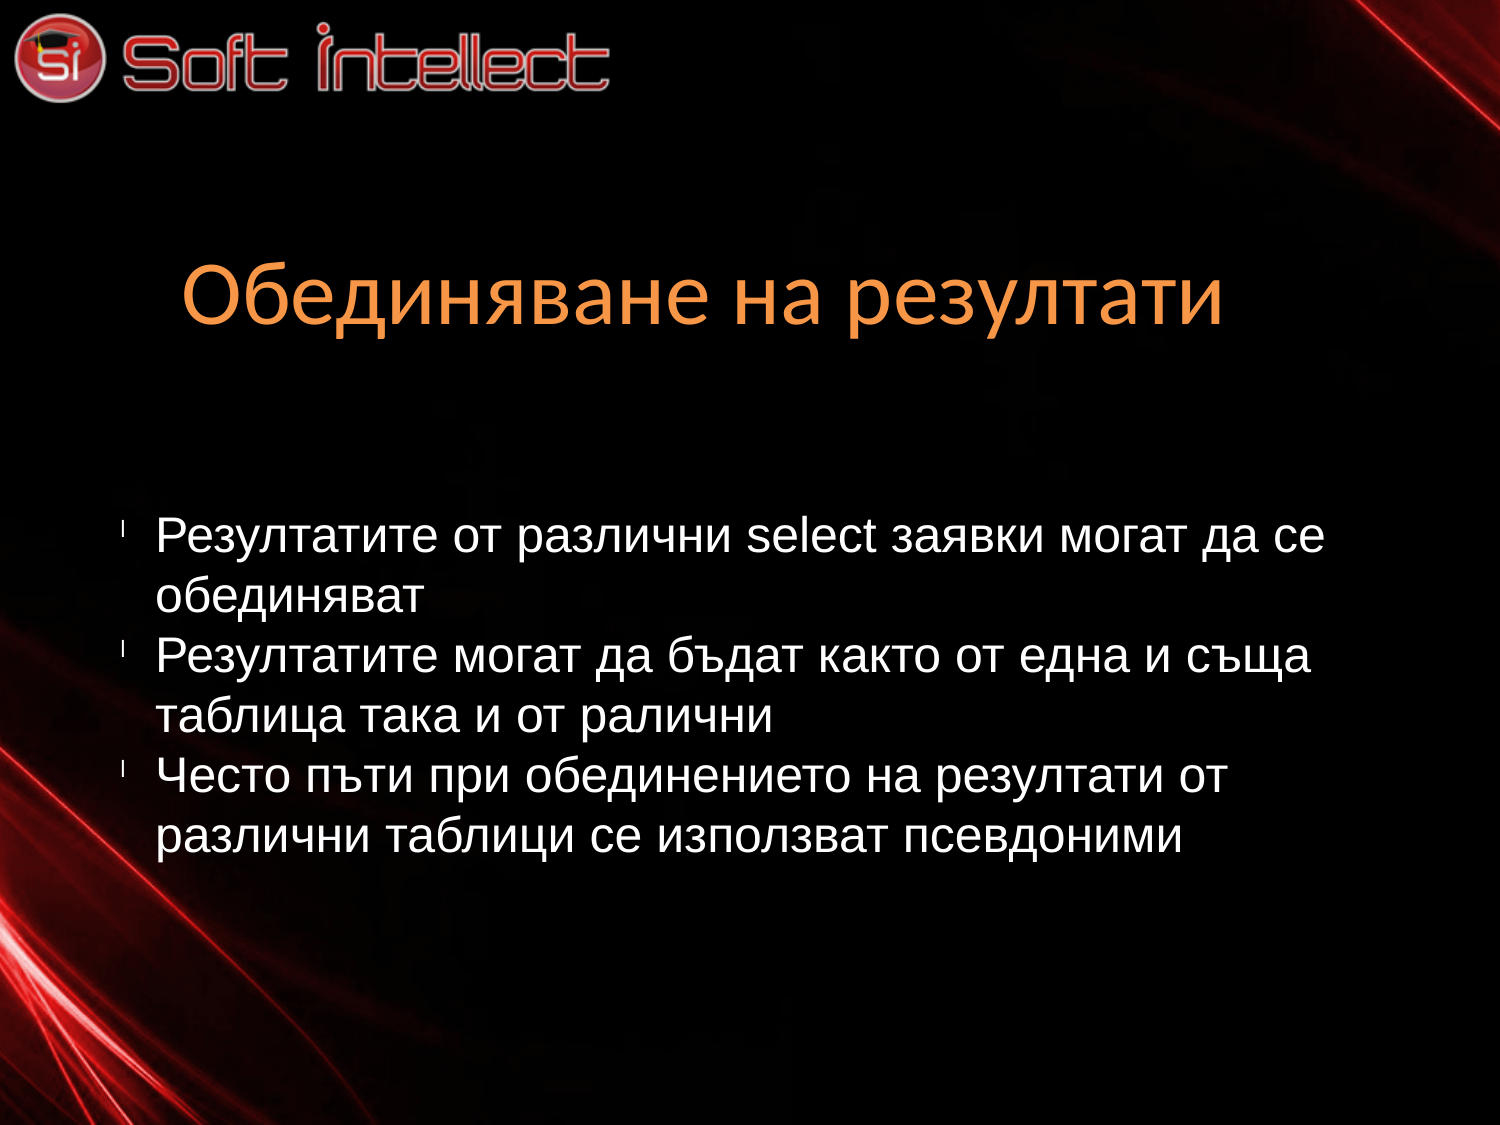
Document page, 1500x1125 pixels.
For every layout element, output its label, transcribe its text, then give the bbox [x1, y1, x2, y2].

text_box Резултатите от различни select заявки могат да се обединяват Резултатите могат да бъдат както от една и съща таблица така и от ралични Често пъти при обединението на резултати от различни таблици се използват псевдоними [104, 495, 1470, 825]
picture [0, 0, 1500, 1125]
text_box Обединяване на резултати [29, 195, 1380, 382]
